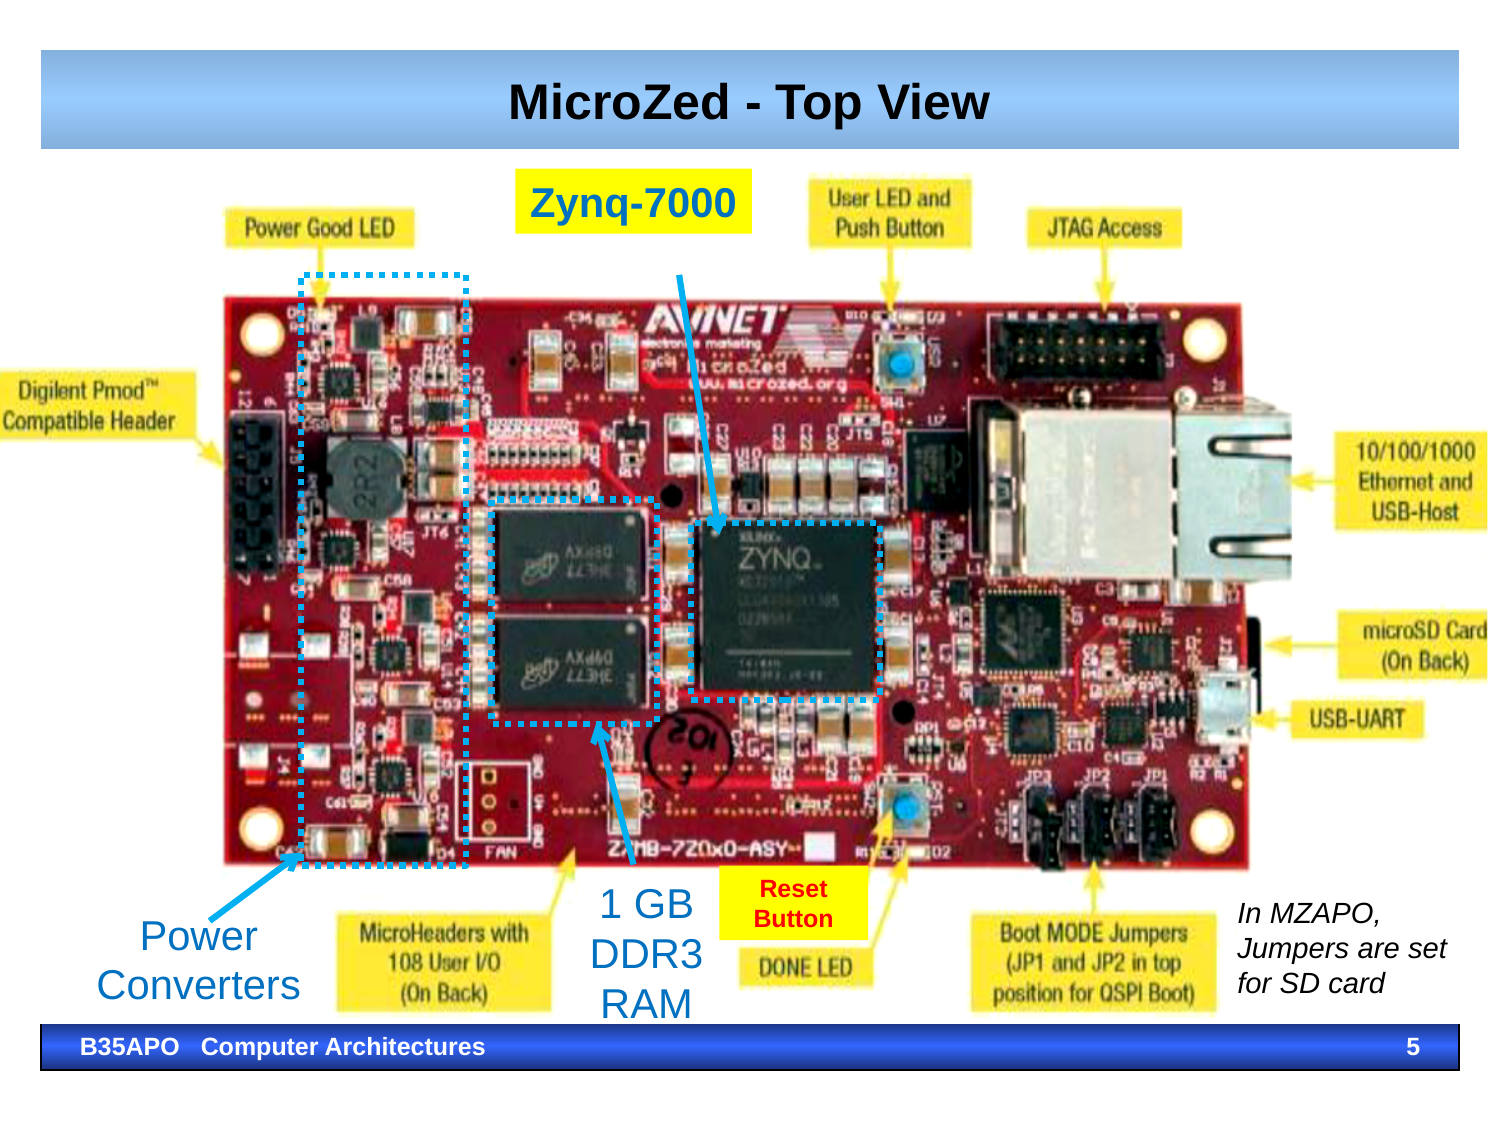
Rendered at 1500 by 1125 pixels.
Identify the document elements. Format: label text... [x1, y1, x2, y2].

text_box 1 GB DDR3 RAM [574, 869, 719, 1035]
picture [0, 149, 1488, 1024]
text_box [679, 274, 720, 535]
text_box Reset Button [719, 865, 869, 941]
text_box Zynq-7000 [515, 168, 752, 234]
text_box In MZAPO, Jumpers are set for SD card [1222, 886, 1500, 1007]
text_box [596, 722, 634, 865]
footer B35APO Computer Architectures [64, 1023, 1424, 1071]
slide_number <number> [1340, 1023, 1436, 1069]
text_box Power Converters [81, 900, 317, 1016]
title MicroZed - Top View [41, 50, 1459, 149]
text_box [209, 852, 302, 921]
